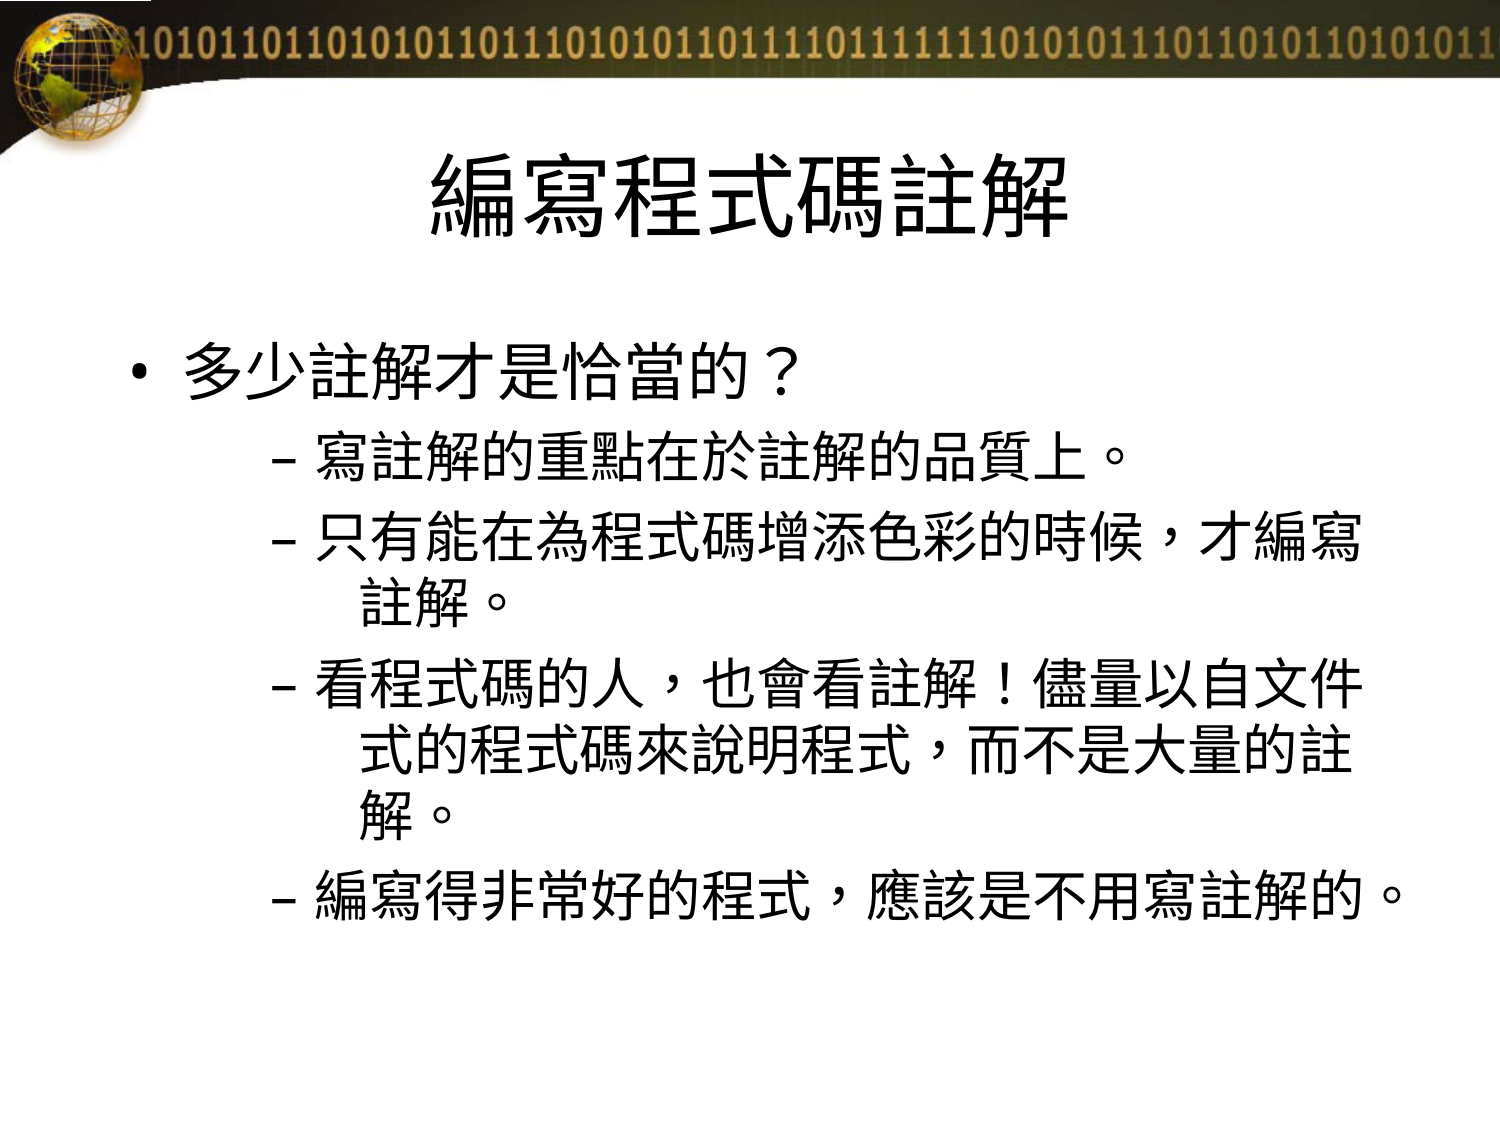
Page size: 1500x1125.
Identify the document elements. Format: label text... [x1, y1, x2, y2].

title 編寫程式碼註解 [112, 99, 1388, 288]
list 多少註解才是恰當的？ 寫註解的重點在於註解的品質上。 只有能在為程式碼增添色彩的時候，才編寫註解。 看程式碼的人，也會看註解！儘量以自文件式的程式碼來說明程式，而不是大量的註解。 編寫得非常好的程式，應該是不用寫註解的。 [112, 324, 1388, 1000]
